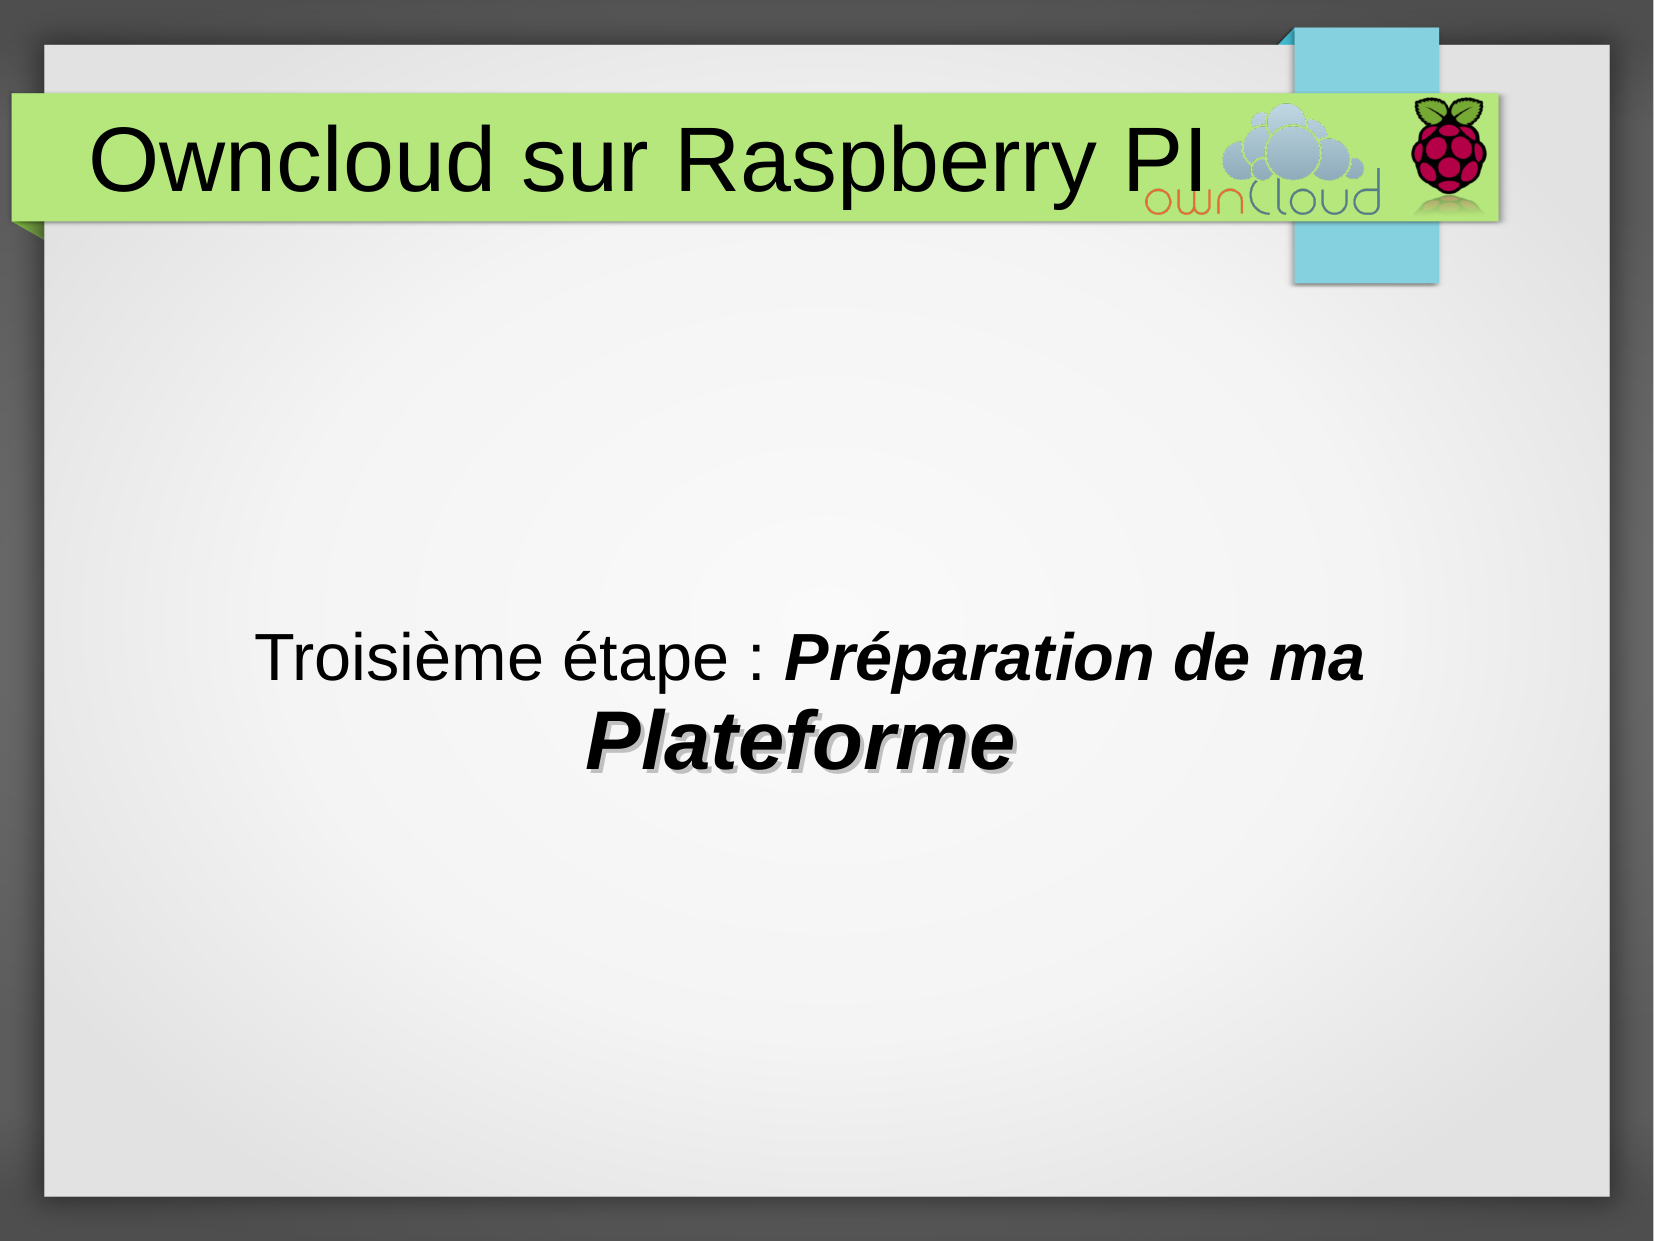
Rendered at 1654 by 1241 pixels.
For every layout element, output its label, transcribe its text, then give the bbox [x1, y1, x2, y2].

text_box Troisième étape : Préparation de ma Plateforme [82, 343, 1538, 1063]
title Owncloud sur Raspberry PI [70, 106, 1229, 213]
picture [0, 0, 1654, 1241]
